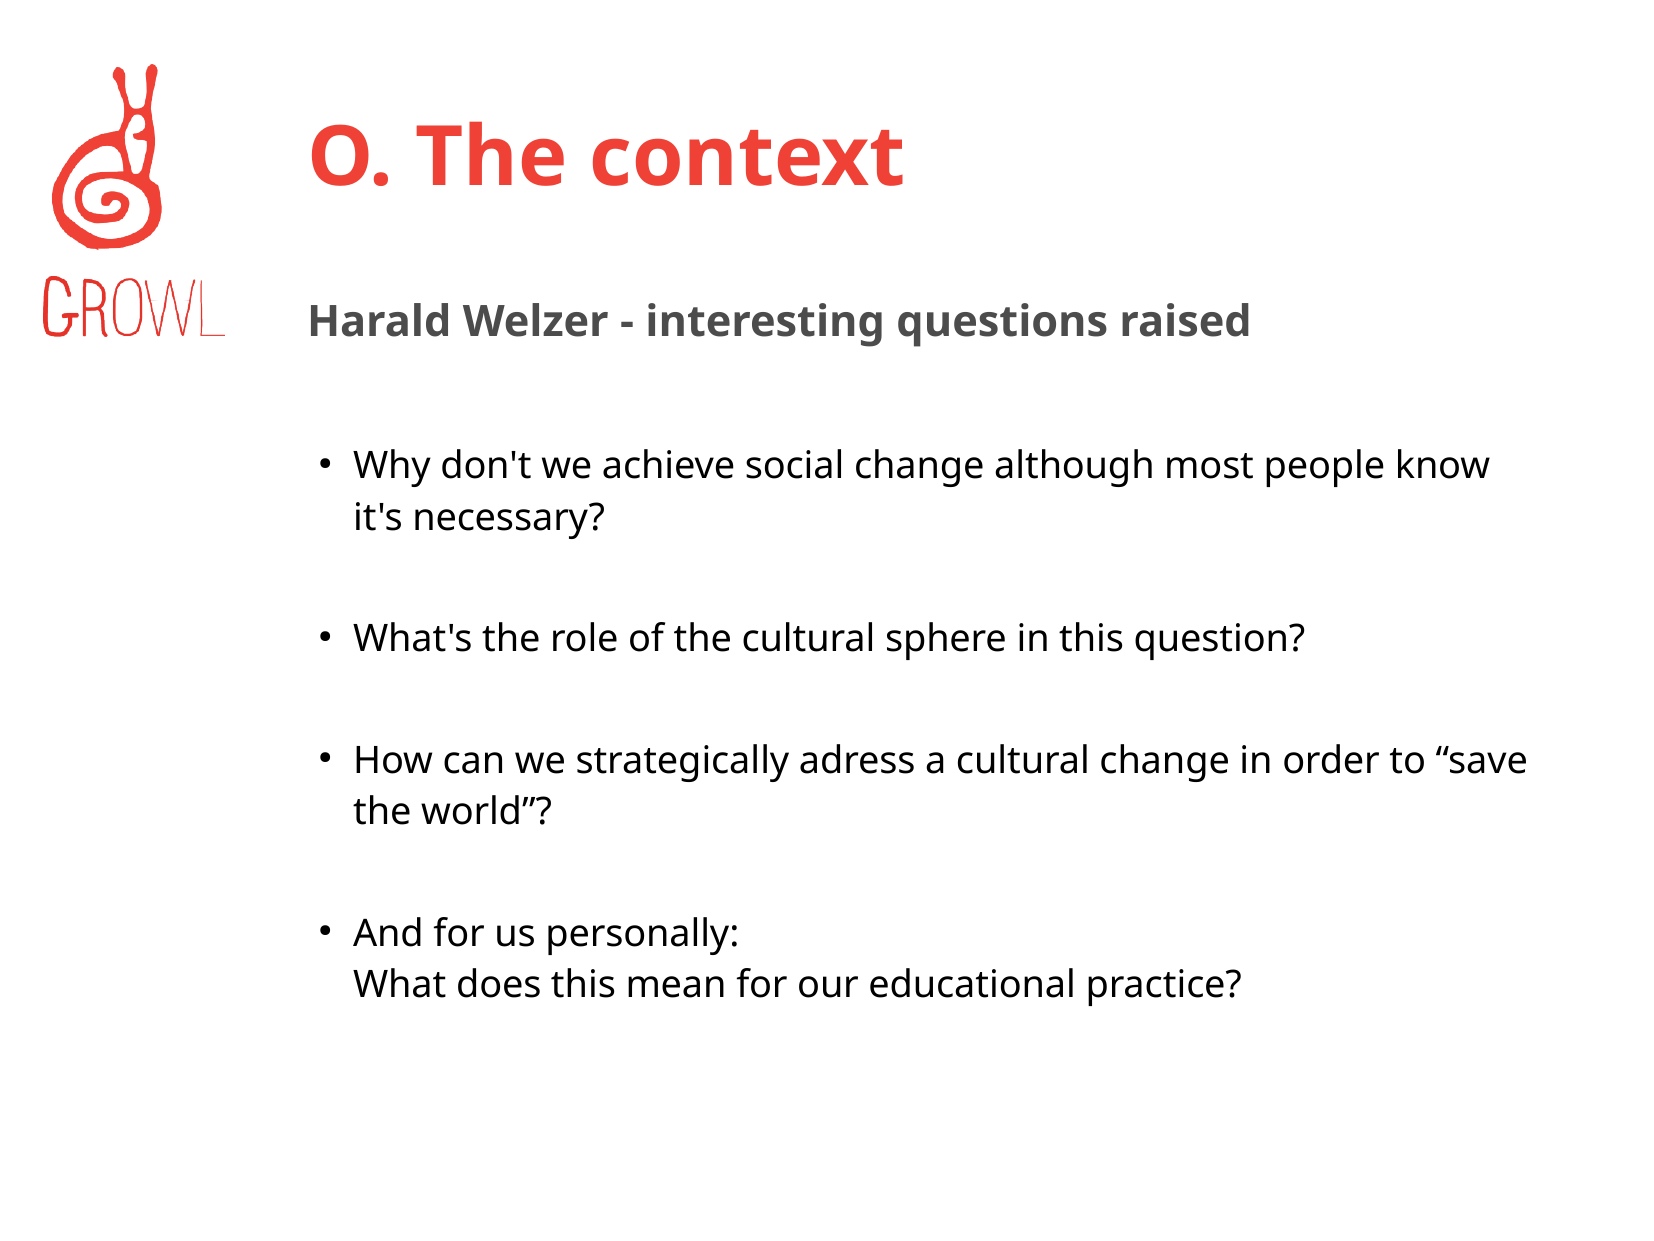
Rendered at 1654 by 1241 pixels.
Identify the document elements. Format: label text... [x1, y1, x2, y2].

title O. The context [307, 49, 1571, 257]
picture [43, 64, 225, 337]
list Harald Welzer - interesting questions raised Why don't we achieve social change although most people know it's necessary? What's the role of the cultural sphere in this question? How can we strategically adress a cultural change in order to “save the world”? And for us personally: What does this mean for our educational practice? [307, 290, 1538, 1010]
